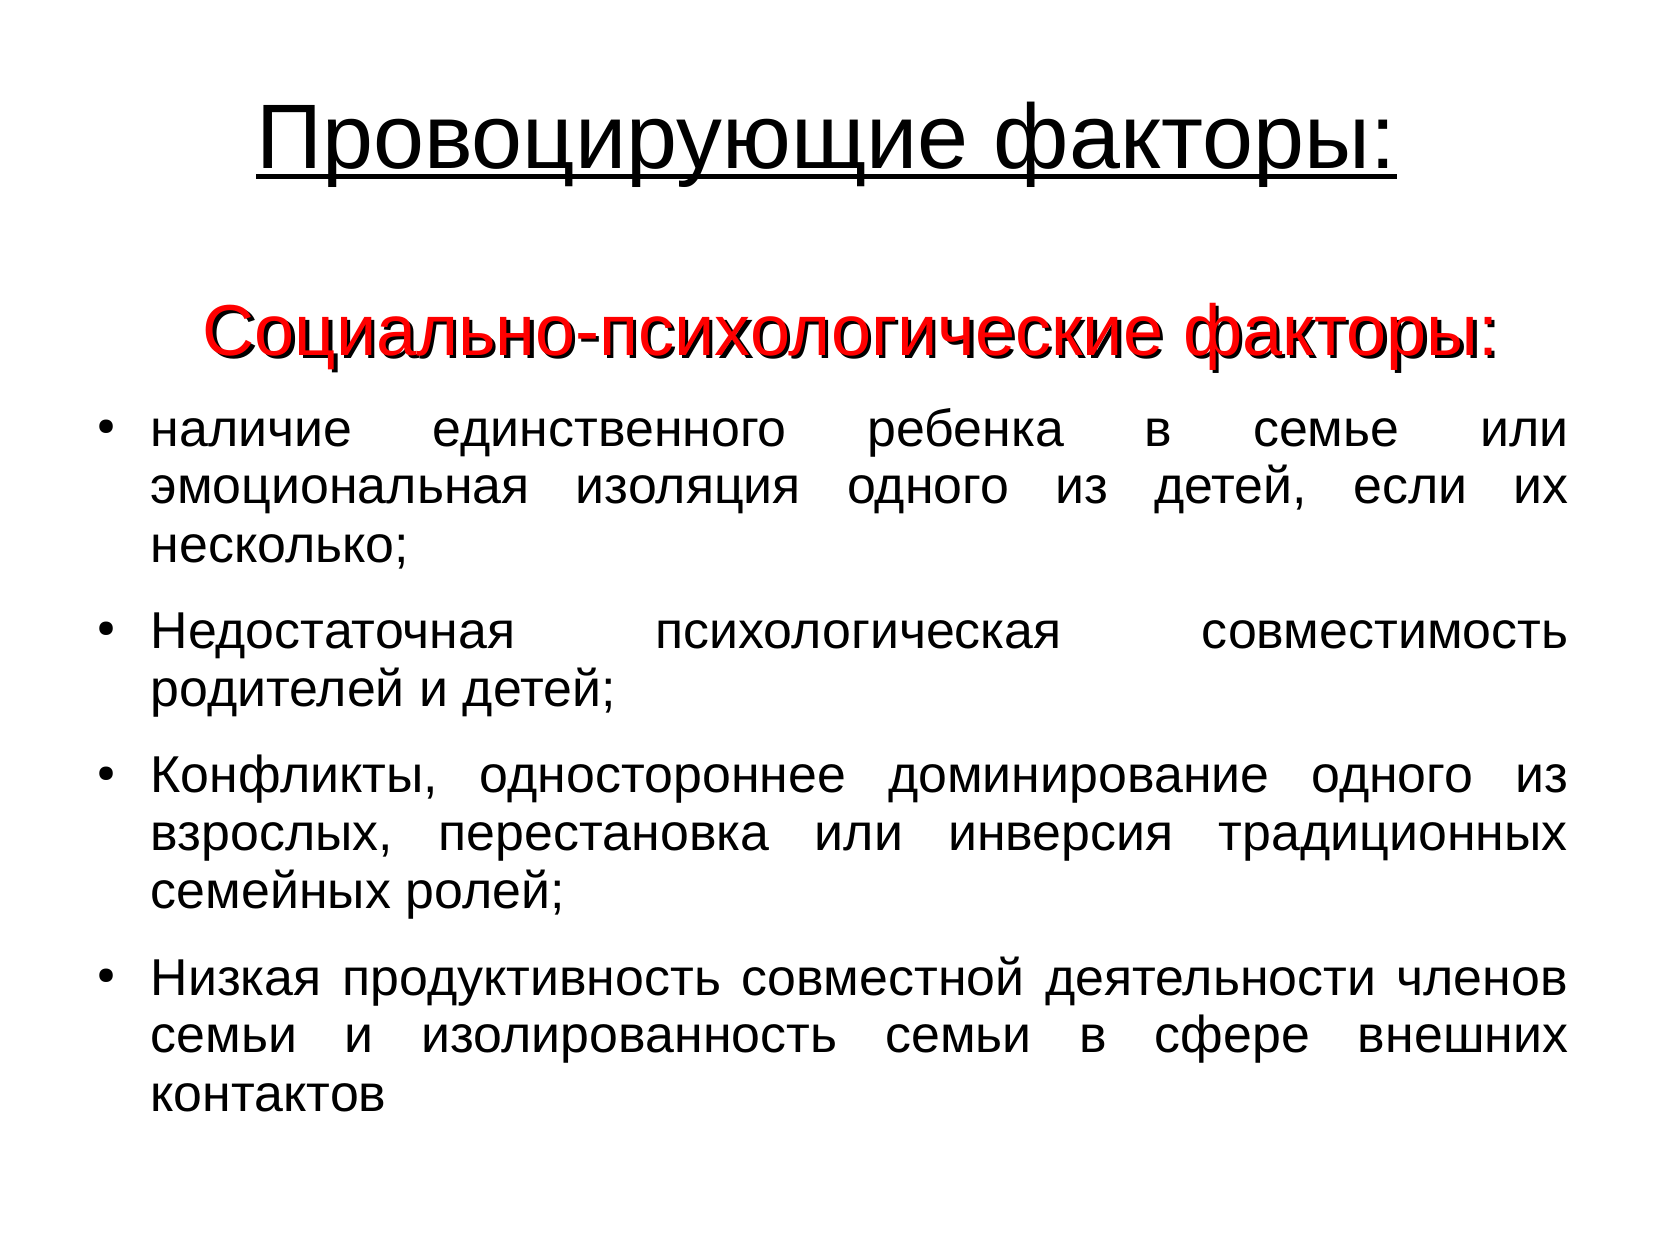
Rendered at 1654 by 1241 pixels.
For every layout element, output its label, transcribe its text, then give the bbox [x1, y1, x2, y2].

list Социально-психологические факторы: наличие единственного ребенка в семье или эмоциональная изоляция одного из детей, если их несколько; Недостаточная психологическая совместимость родителей и детей; Конфликты, одностороннее доминирование одного из взрослых, перестановка или инверсия традиционных семейных ролей; Низкая продуктивность совместной деятельности членов семьи и изолированность семьи в сфере внешних контактов [82, 290, 1571, 1123]
title Провоцирующие факторы: [82, 49, 1571, 225]
